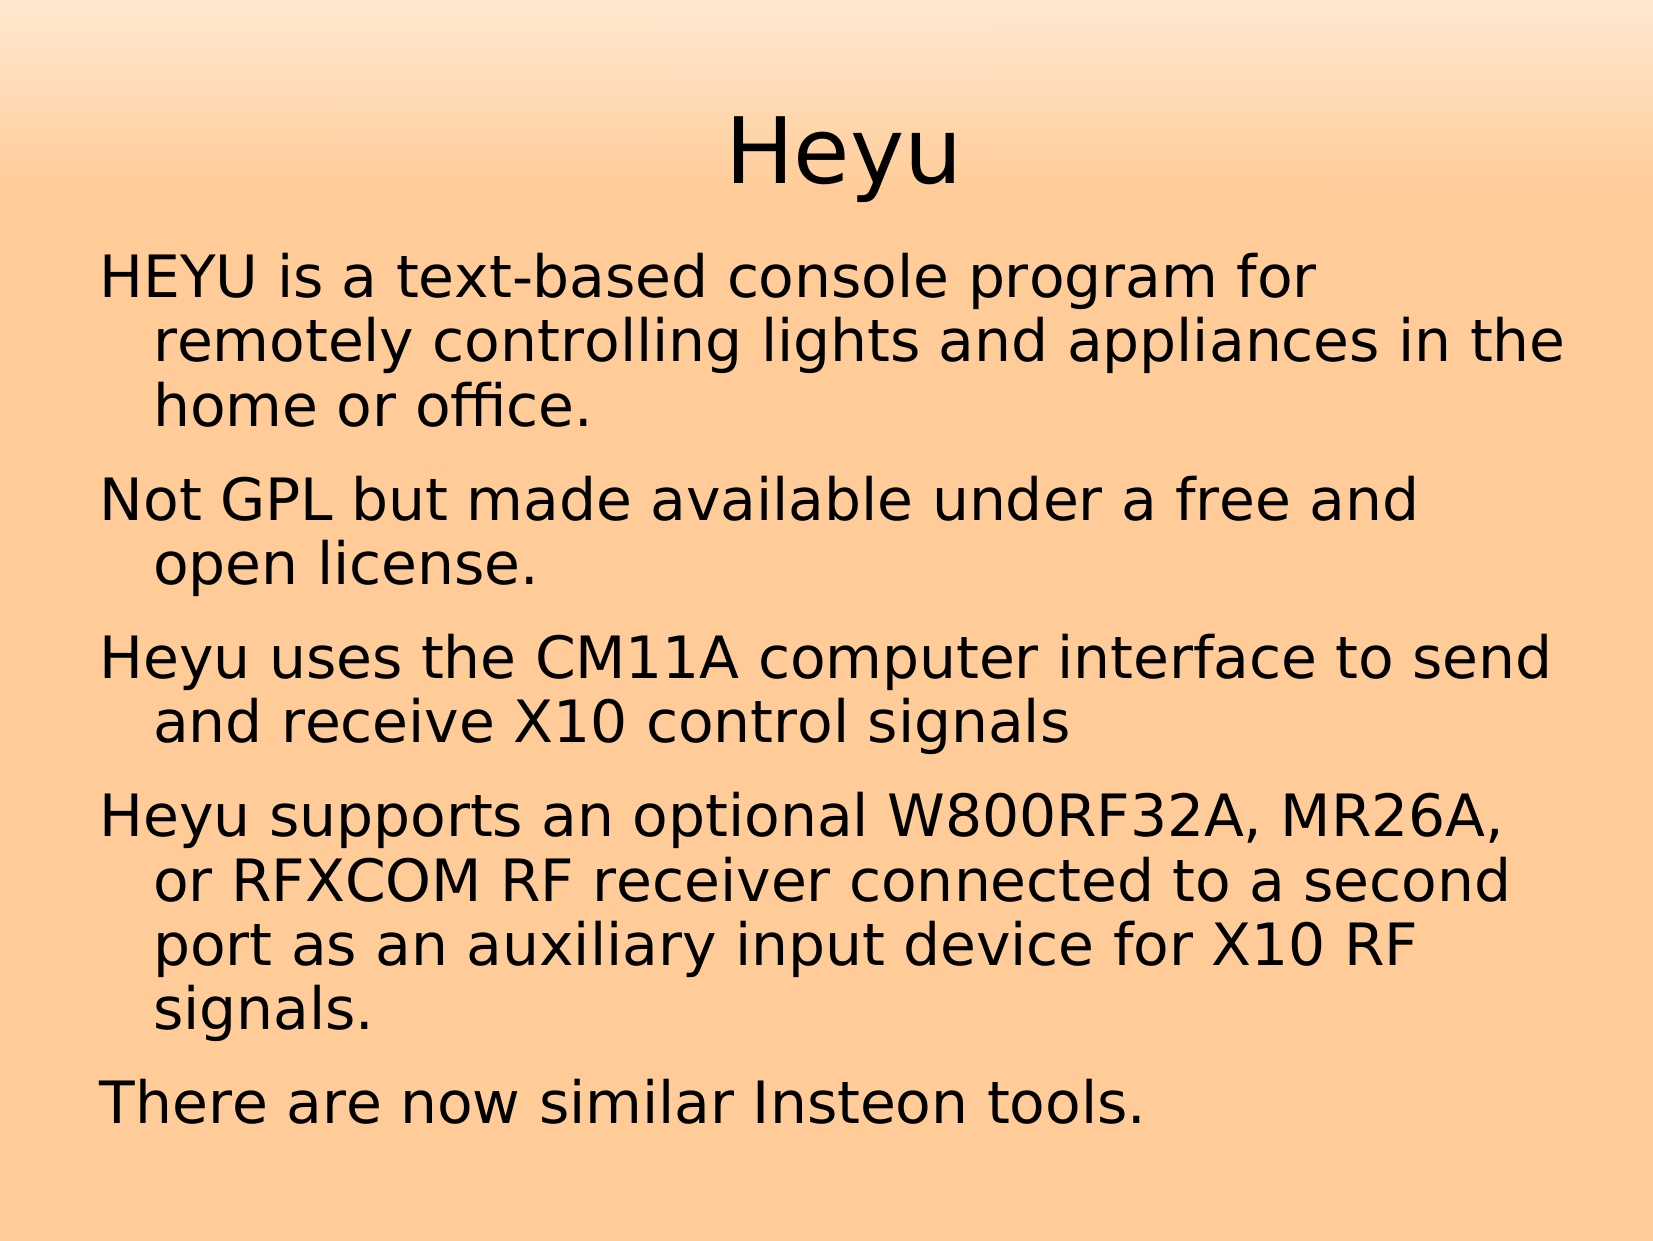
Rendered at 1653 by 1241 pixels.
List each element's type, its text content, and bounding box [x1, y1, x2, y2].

list HEYU is a text-based console program for remotely controlling lights and appliances in the home or office. Not GPL but made available under a free and open license. Heyu uses the CM11A computer interface to send and receive X10 control signals Heyu supports an optional W800RF32A, MR26A, or RFXCOM RF receiver connected to a second port as an auxiliary input device for X10 RF signals. There are now similar Insteon tools. [82, 246, 1571, 1168]
picture [0, 0, 1653, 188]
title Heyu [82, 49, 1571, 246]
